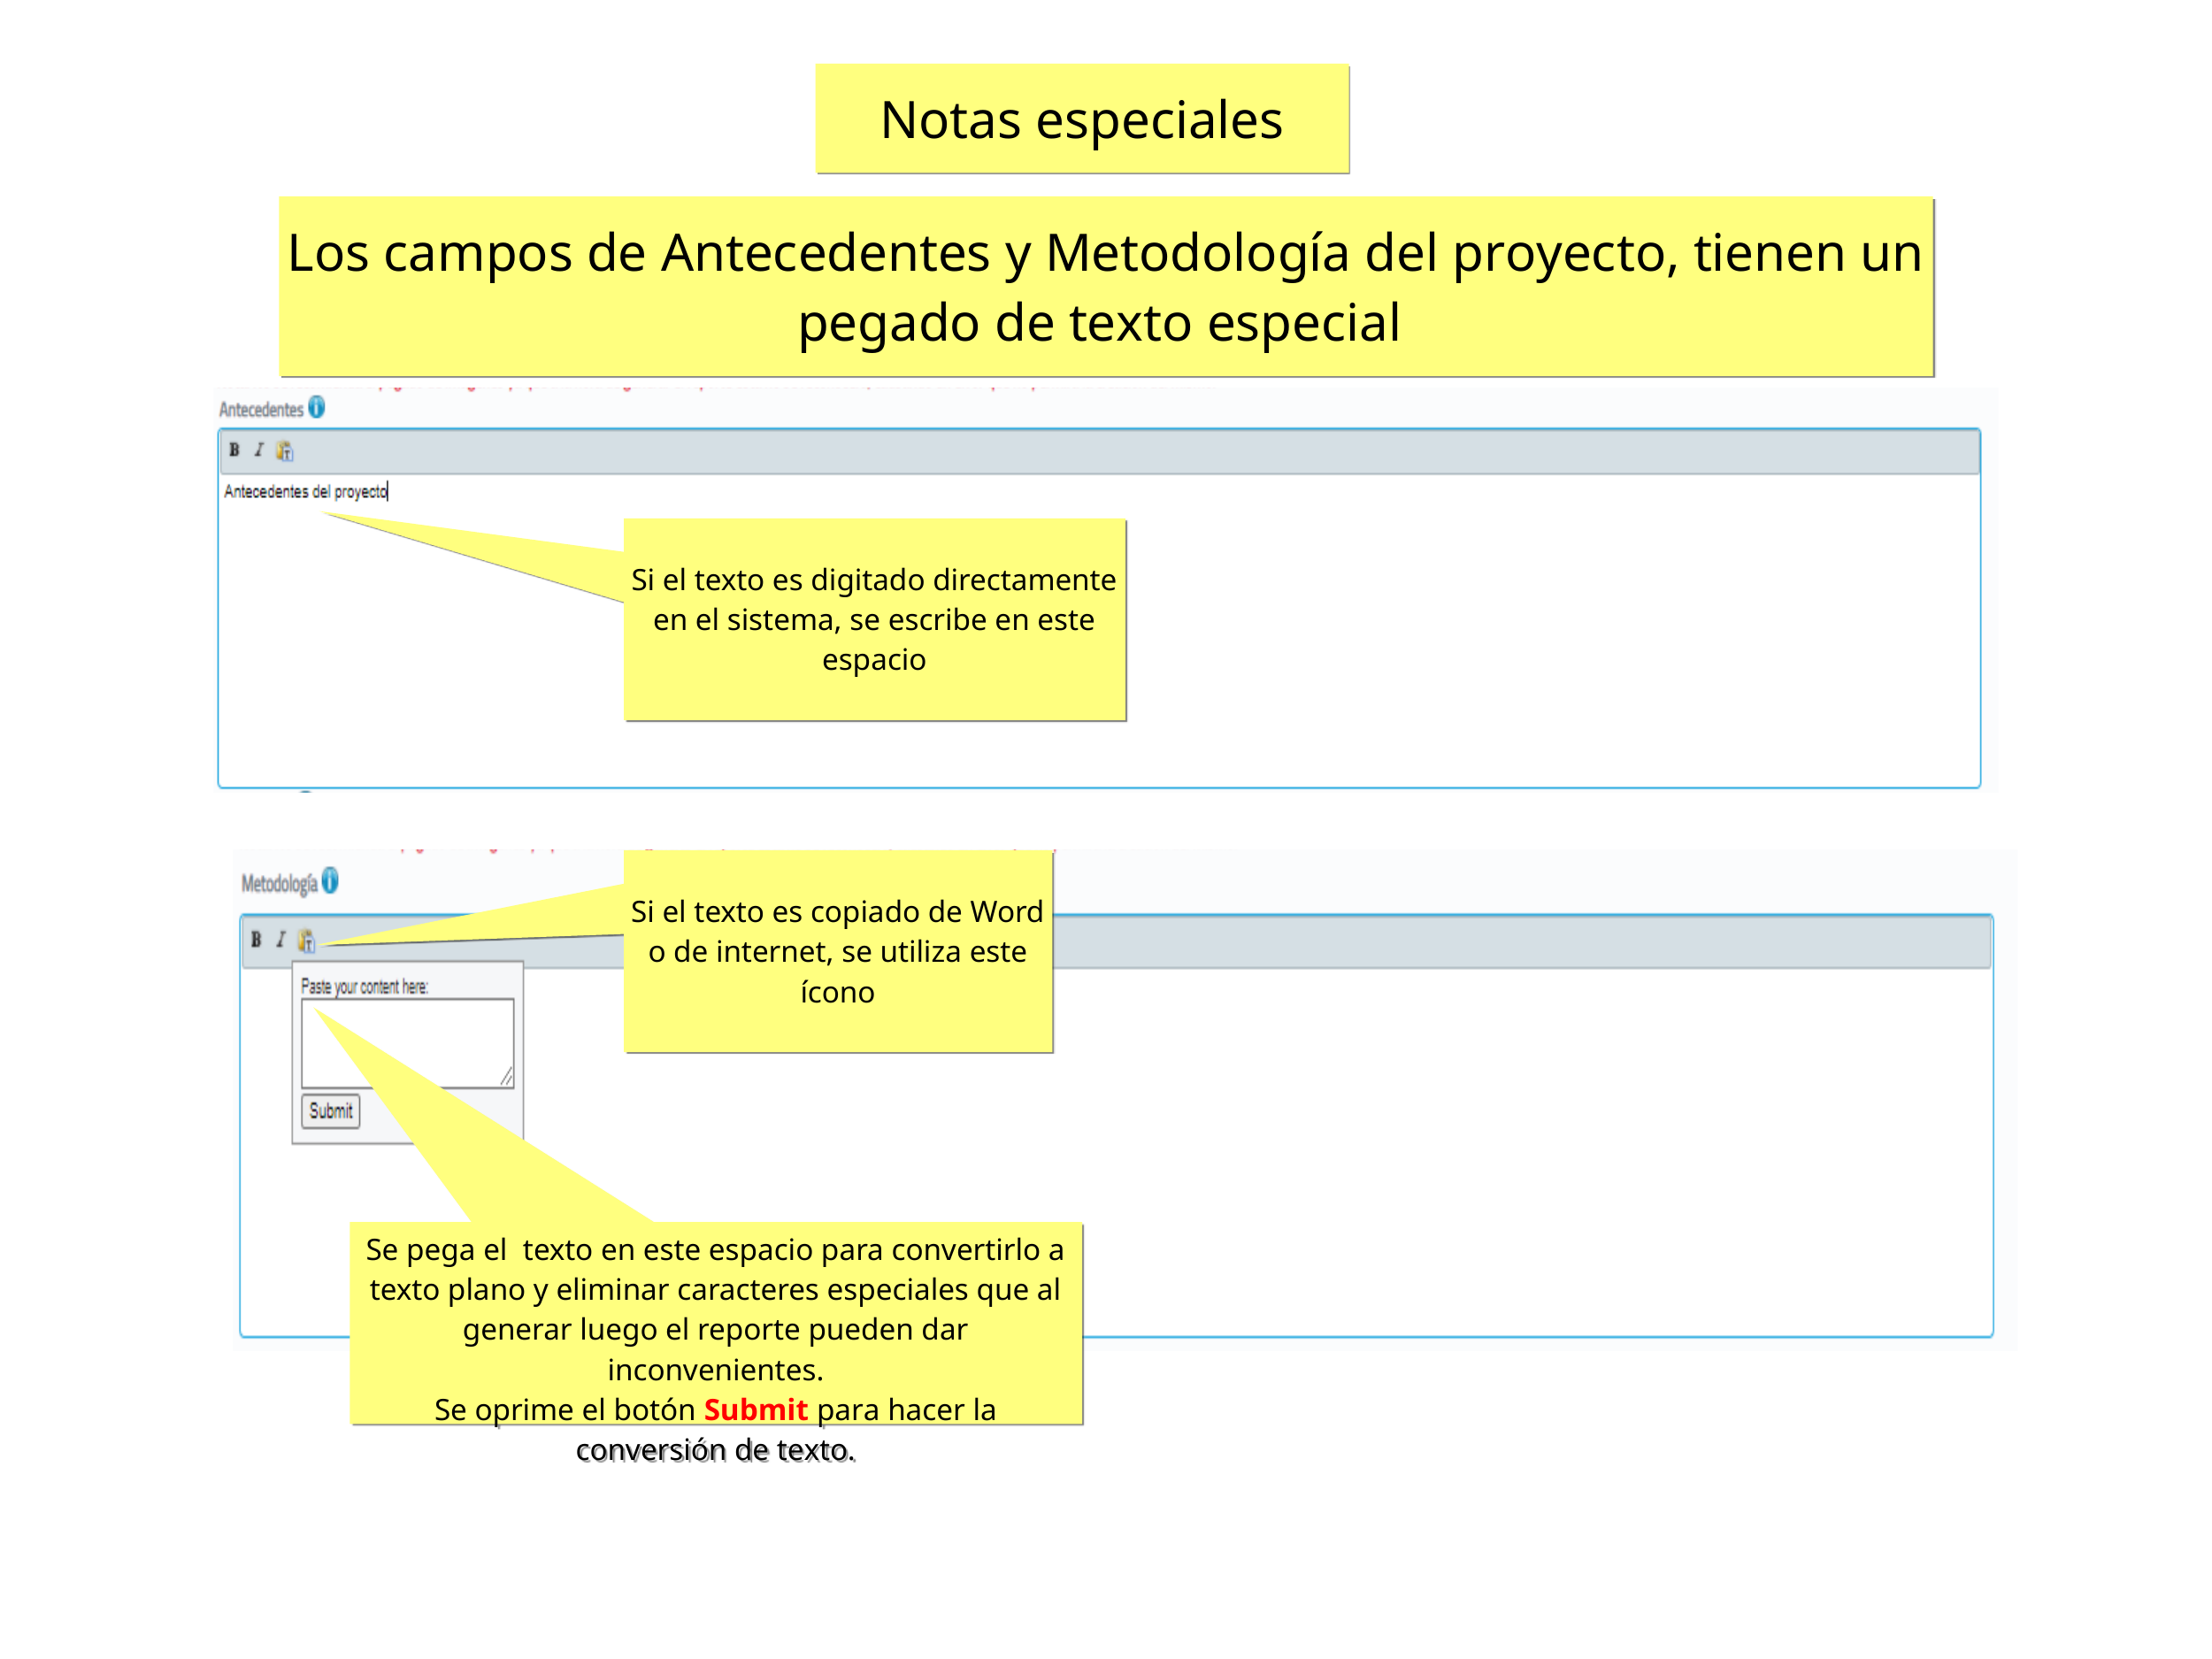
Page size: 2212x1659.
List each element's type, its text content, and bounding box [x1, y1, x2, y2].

text_box Notas especiales [815, 63, 1349, 173]
text_box Los campos de Antecedentes y Metodología del proyecto, tienen un pegado de texto especial [279, 196, 1933, 377]
text_box Si el texto es digitado directamente en el sistema, se escribe en este espacio [319, 511, 1125, 720]
picture [233, 849, 2018, 1351]
picture [213, 388, 1999, 793]
text_box Si el texto es copiado de Word o de internet, se utiliza este ícono [314, 849, 1053, 1053]
text_box Se pega el texto en este espacio para convertirlo a texto plano y eliminar caracteres especiales que al generar luego el reporte pueden dar inconvenientes. Se oprime el botón Submit para hacer la conversión de texto. [313, 1007, 1083, 1425]
